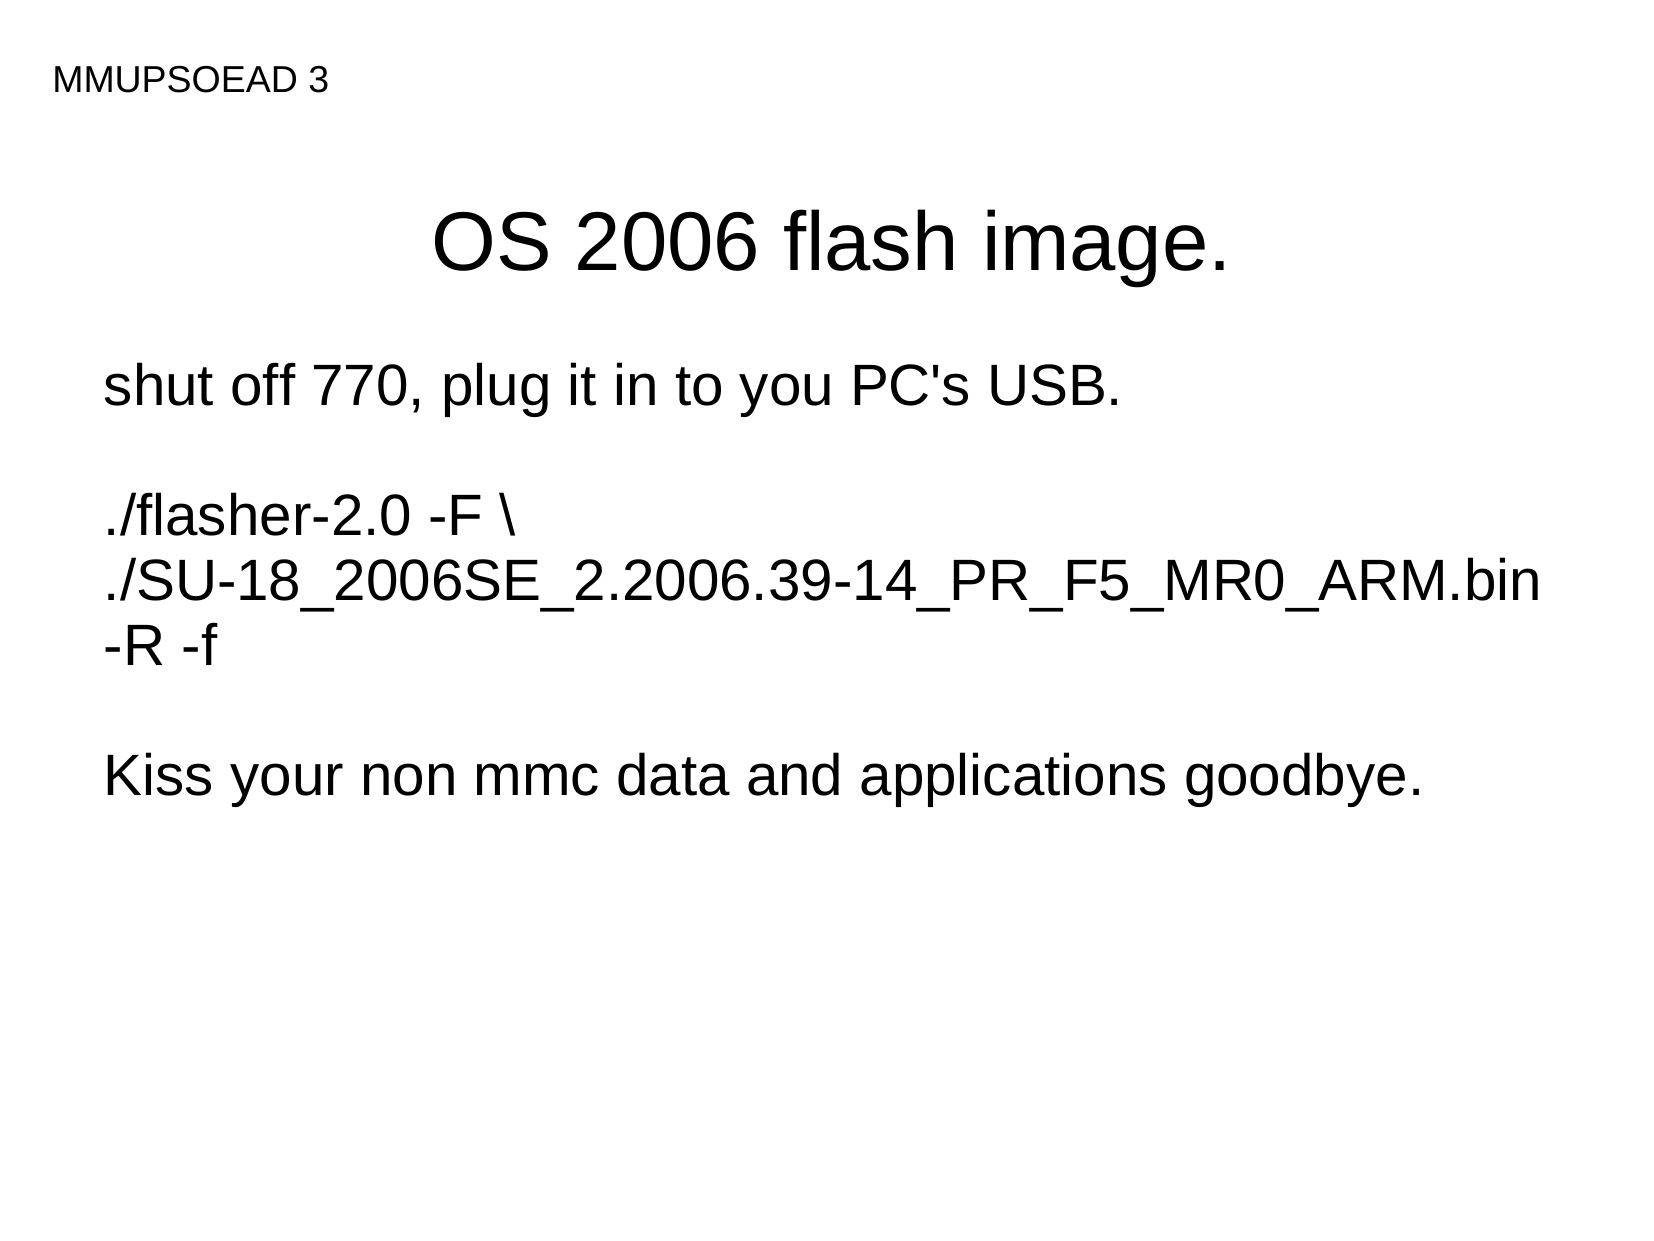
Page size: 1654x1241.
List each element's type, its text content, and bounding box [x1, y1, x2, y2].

text_box MMUPSOEAD 3 [37, 51, 345, 113]
text_box OS 2006 flash image. shut off 770, plug it in to you PC's USB. ./flasher-2.0 -F \ ./SU-18_2006SE_2.2006.39-14_PR_F5_MR0_ARM.bin -R -f Kiss your non mmc data and applications goodbye. [89, 187, 1576, 959]
